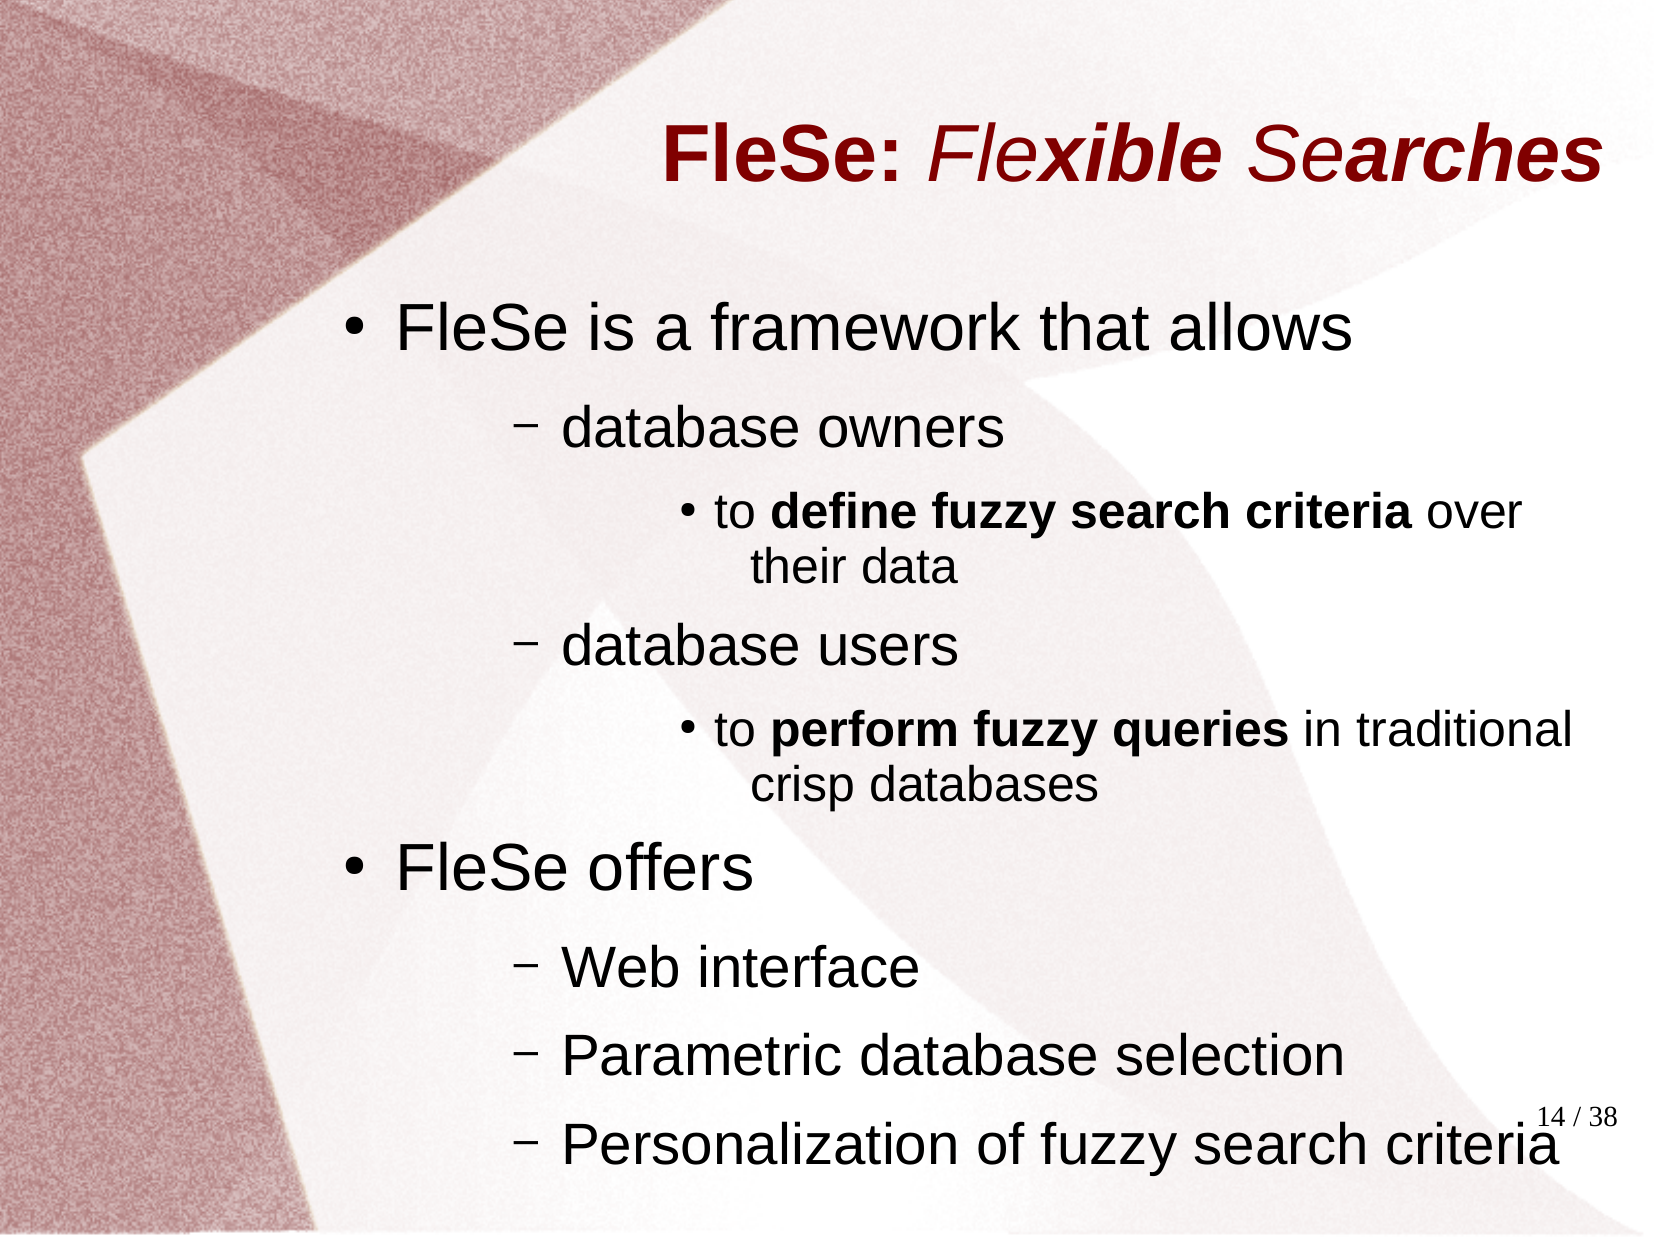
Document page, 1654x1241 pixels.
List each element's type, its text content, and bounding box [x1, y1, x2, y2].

picture [0, 0, 1654, 1241]
title FleSe: Flexible Searches [596, 49, 1607, 257]
list FleSe is a framework that allows database owners to define fuzzy search criteria over their data database users to perform fuzzy queries in traditional crisp databases FleSe offers Web interface Parametric database selection Personalization of fuzzy search criteria [324, 290, 1601, 1177]
